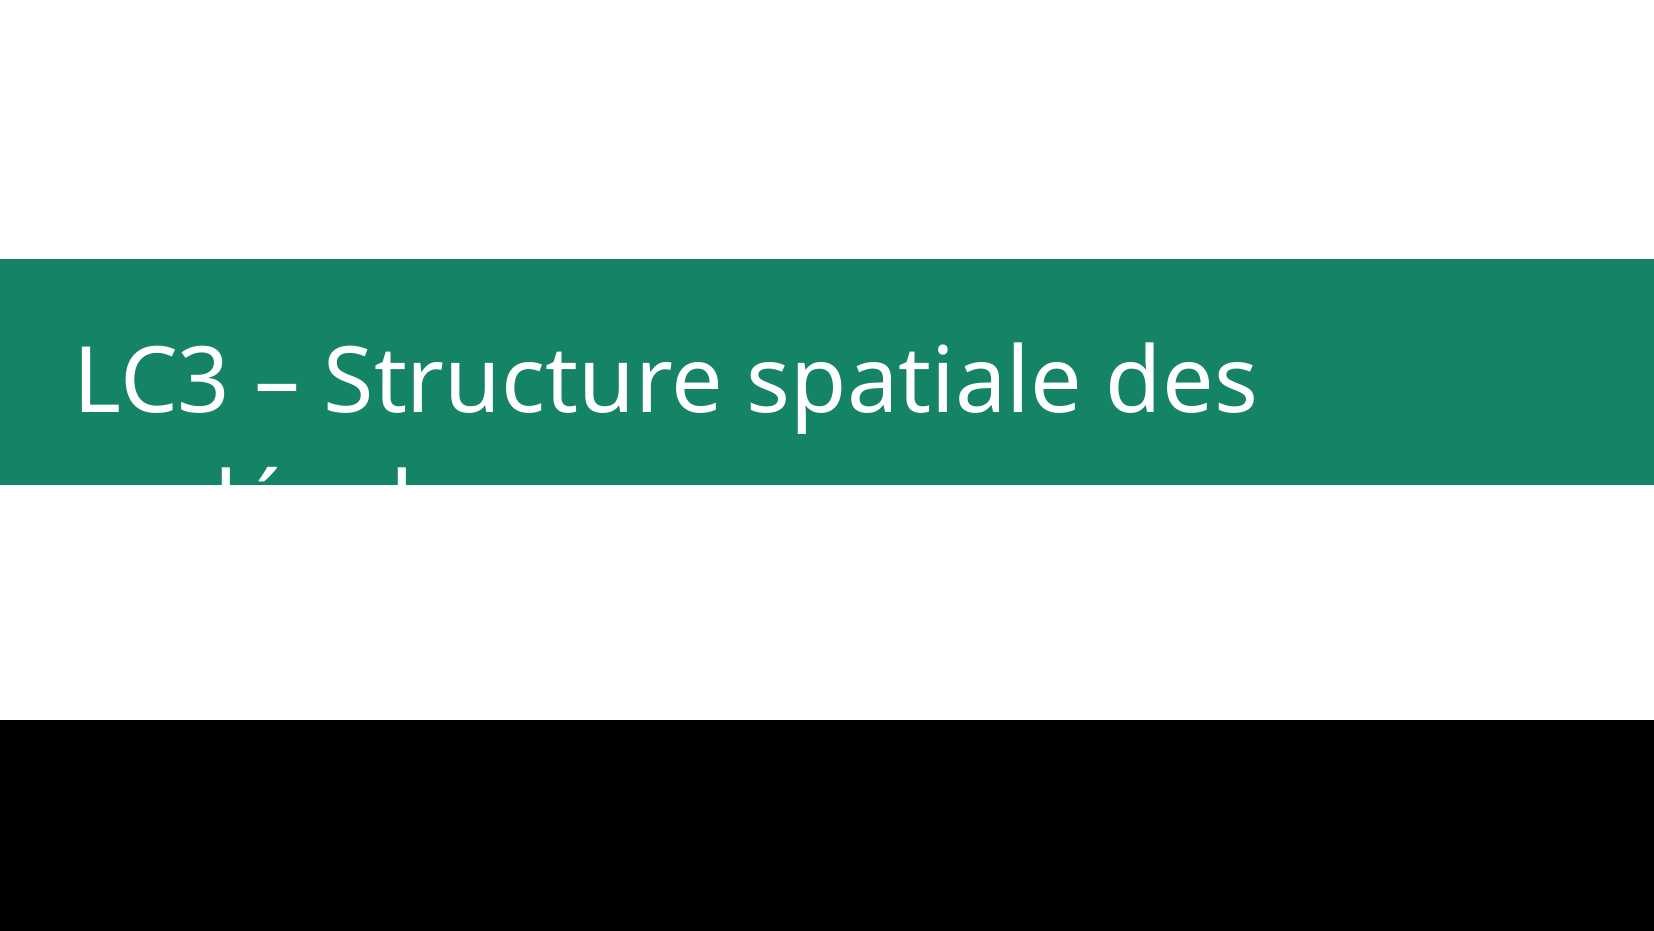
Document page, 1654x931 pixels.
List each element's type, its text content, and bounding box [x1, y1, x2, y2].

text_box [0, 259, 1654, 485]
text_box LC3 – Structure spatiale des molécules [59, 307, 1607, 579]
text_box [0, 720, 1654, 931]
